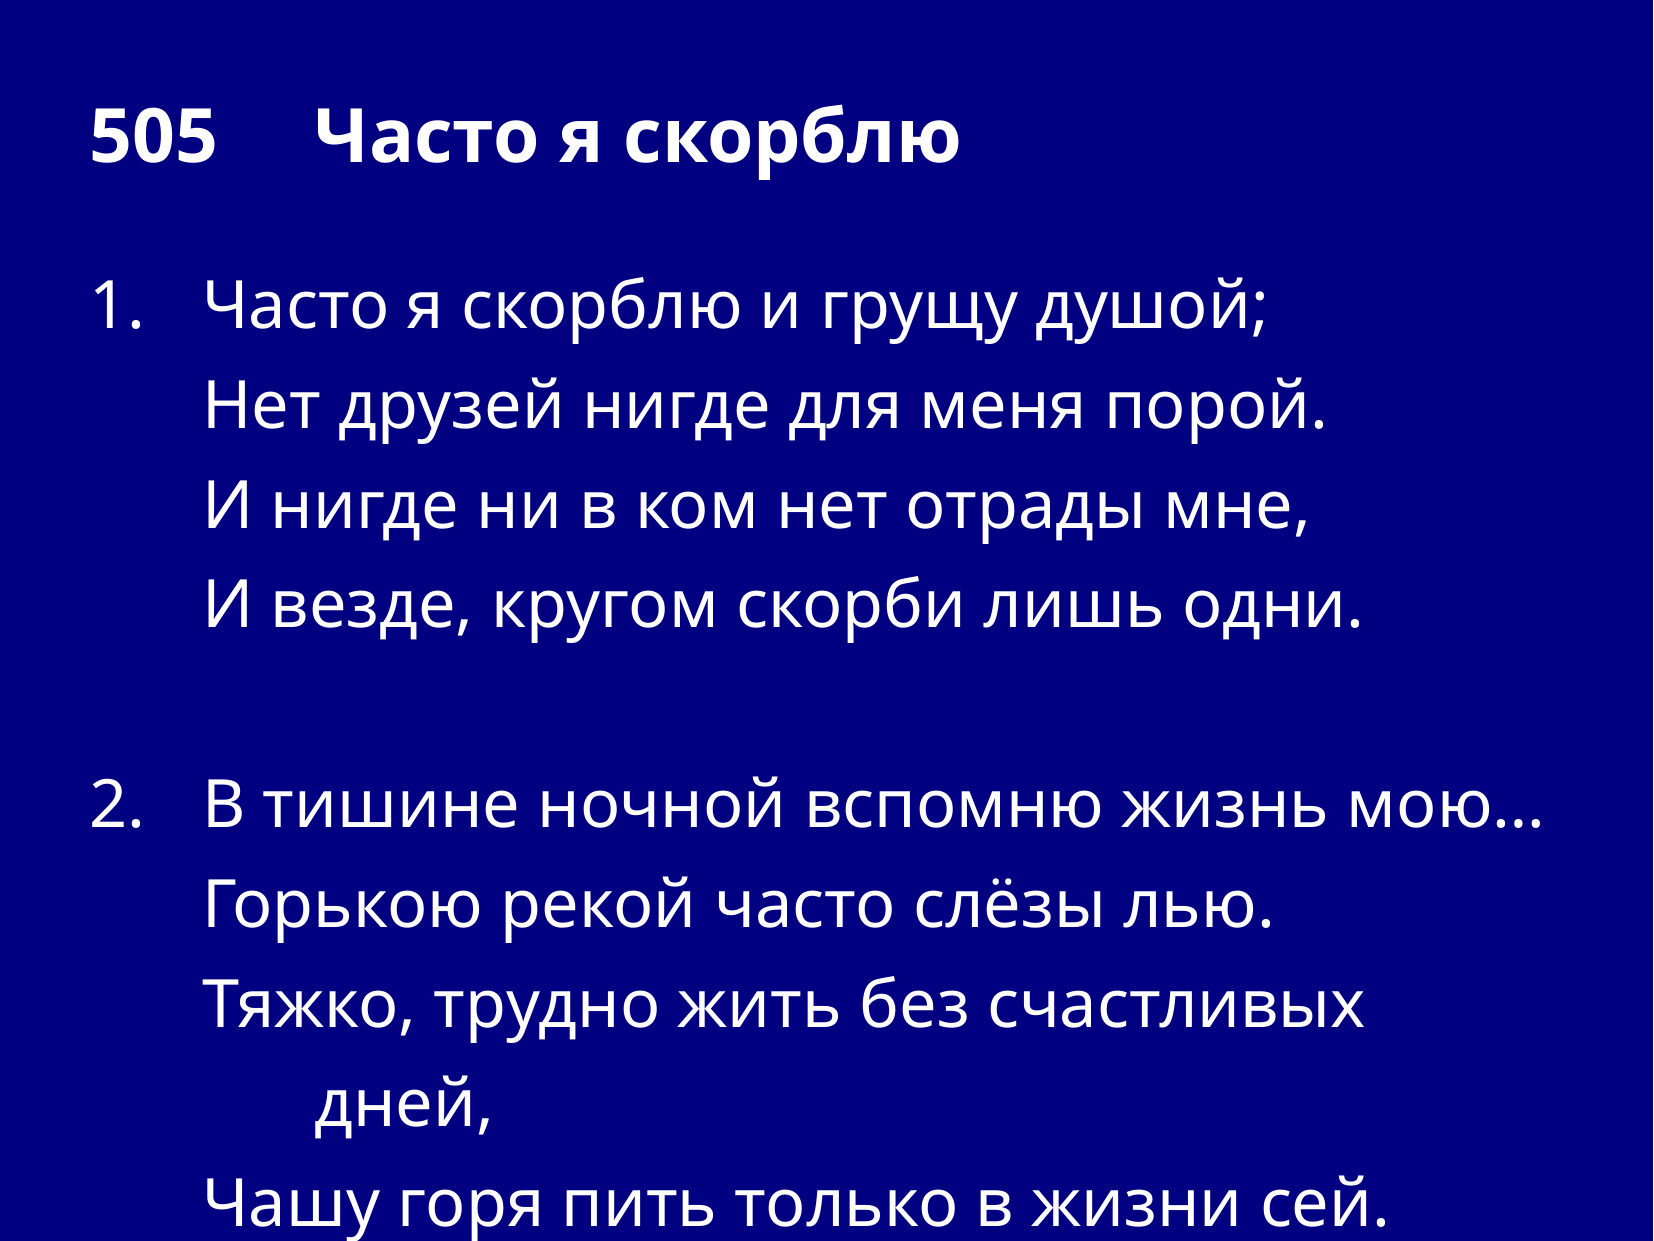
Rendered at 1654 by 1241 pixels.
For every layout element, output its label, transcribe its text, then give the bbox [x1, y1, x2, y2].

text_box 1. Часто я скорблю и грущу душой; Нет друзей нигде для меня порой. И нигде ни в ком нет отрады мне, И везде, кругом скорби лишь одни. 2. В тишине ночной вспомню жизнь мою… Горькою рекой часто слёзы лью. Тяжко, трудно жить без счастливых дней, Чашу горя пить только в жизни сей. [75, 150, 1653, 1163]
text_box 505 Часто я скорблю [75, 75, 1576, 188]
